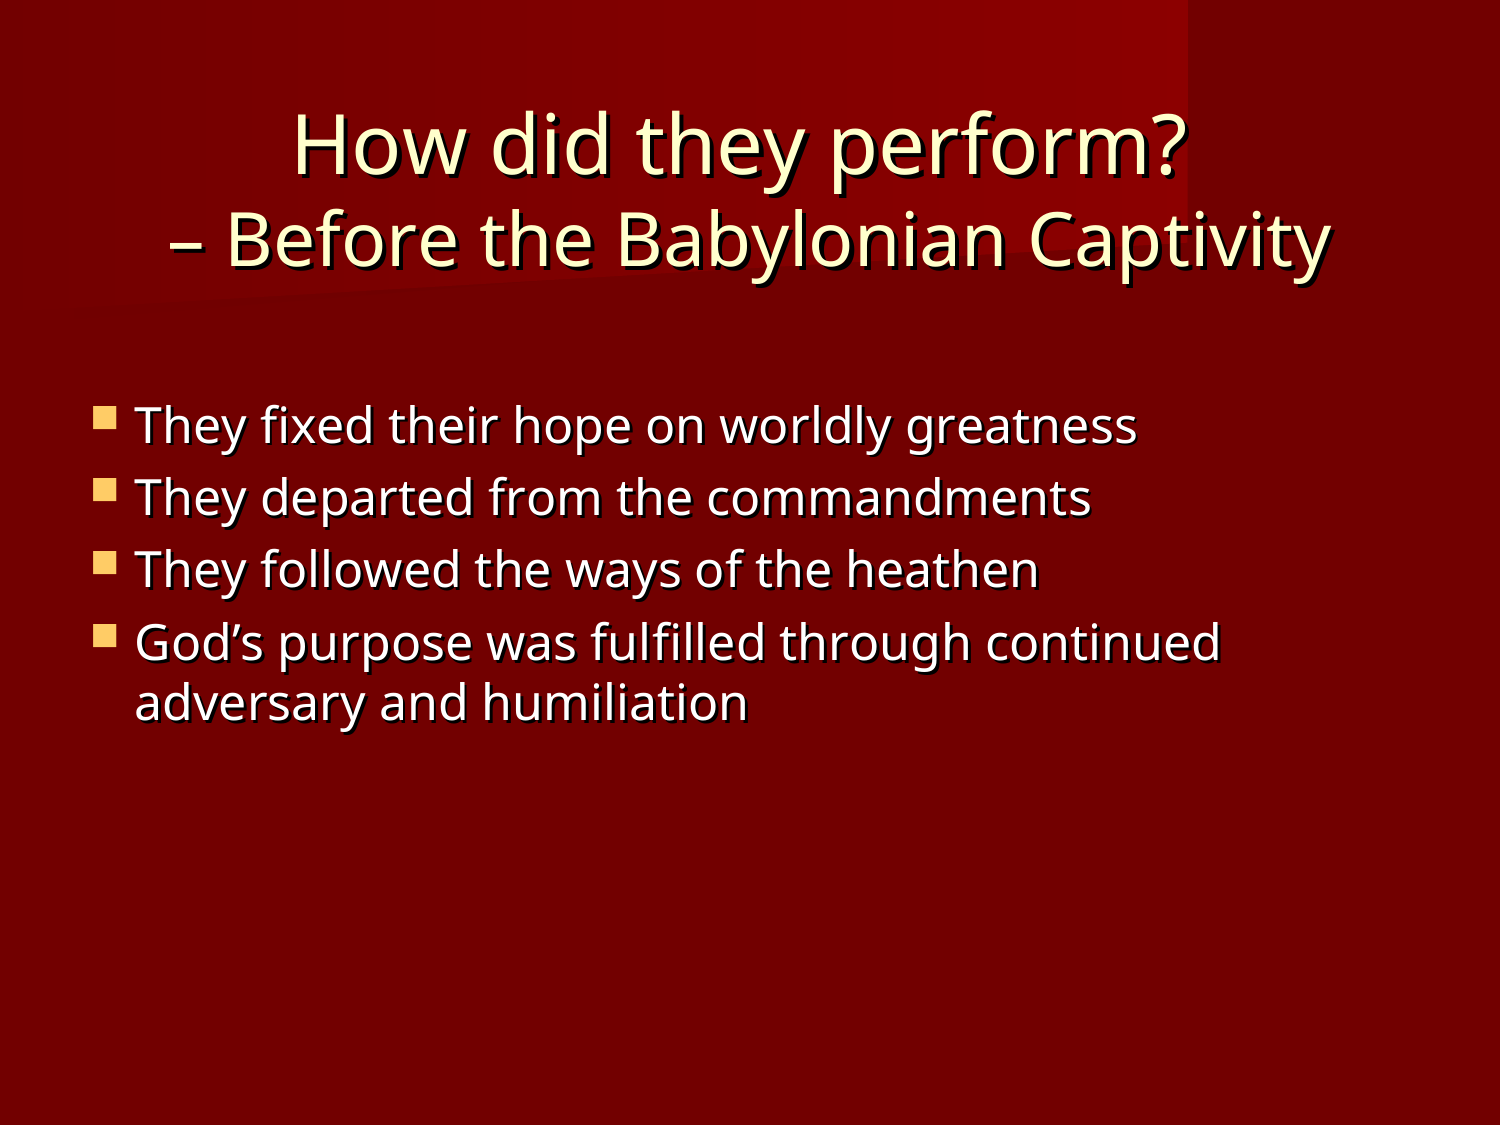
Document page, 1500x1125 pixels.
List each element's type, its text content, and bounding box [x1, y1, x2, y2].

list They fixed their hope on worldly greatness They departed from the commandments They followed the ways of the heathen God’s purpose was fulfilled through continued adversary and humiliation [75, 385, 1426, 1000]
title How did they perform? – Before the Babylonian Captivity [75, 83, 1426, 289]
